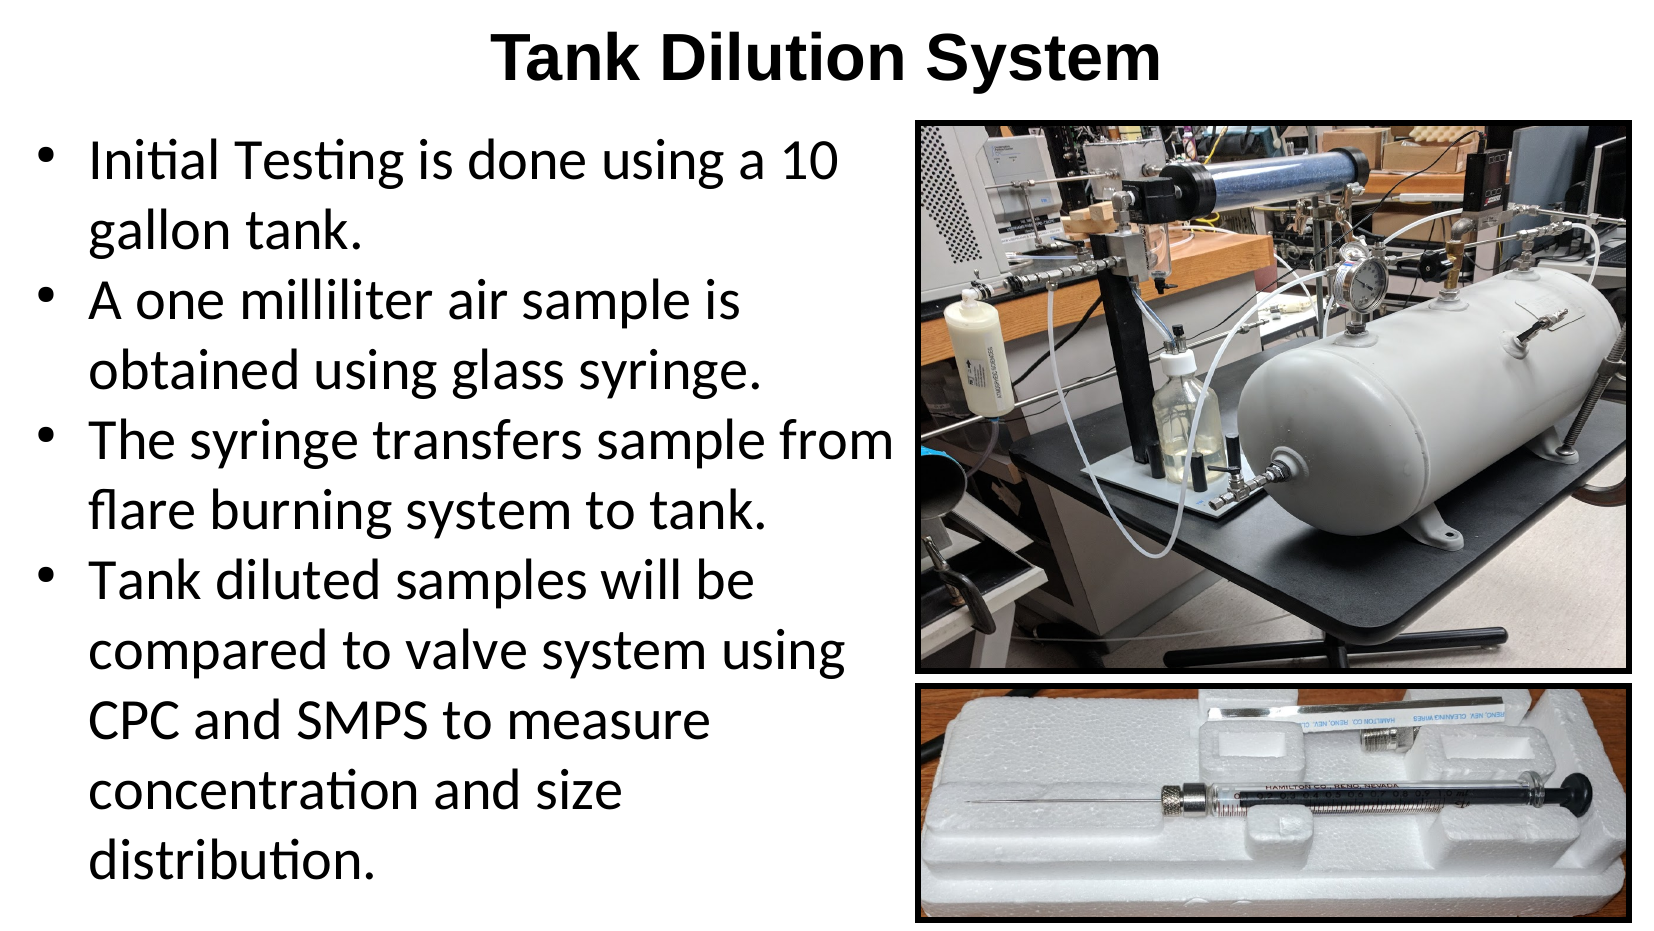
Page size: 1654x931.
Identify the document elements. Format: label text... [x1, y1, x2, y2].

list Initial Testing is done using a 10 gallon tank. A one milliliter air sample is obtained using glass syringe. The syringe transfers sample from flare burning system to tank. Tank diluted samples will be compared to valve system using CPC and SMPS to measure concentration and size distribution. [3, 113, 916, 916]
text_box Tank Dilution System [0, 10, 1654, 87]
picture [921, 125, 1627, 668]
picture [920, 688, 1626, 917]
